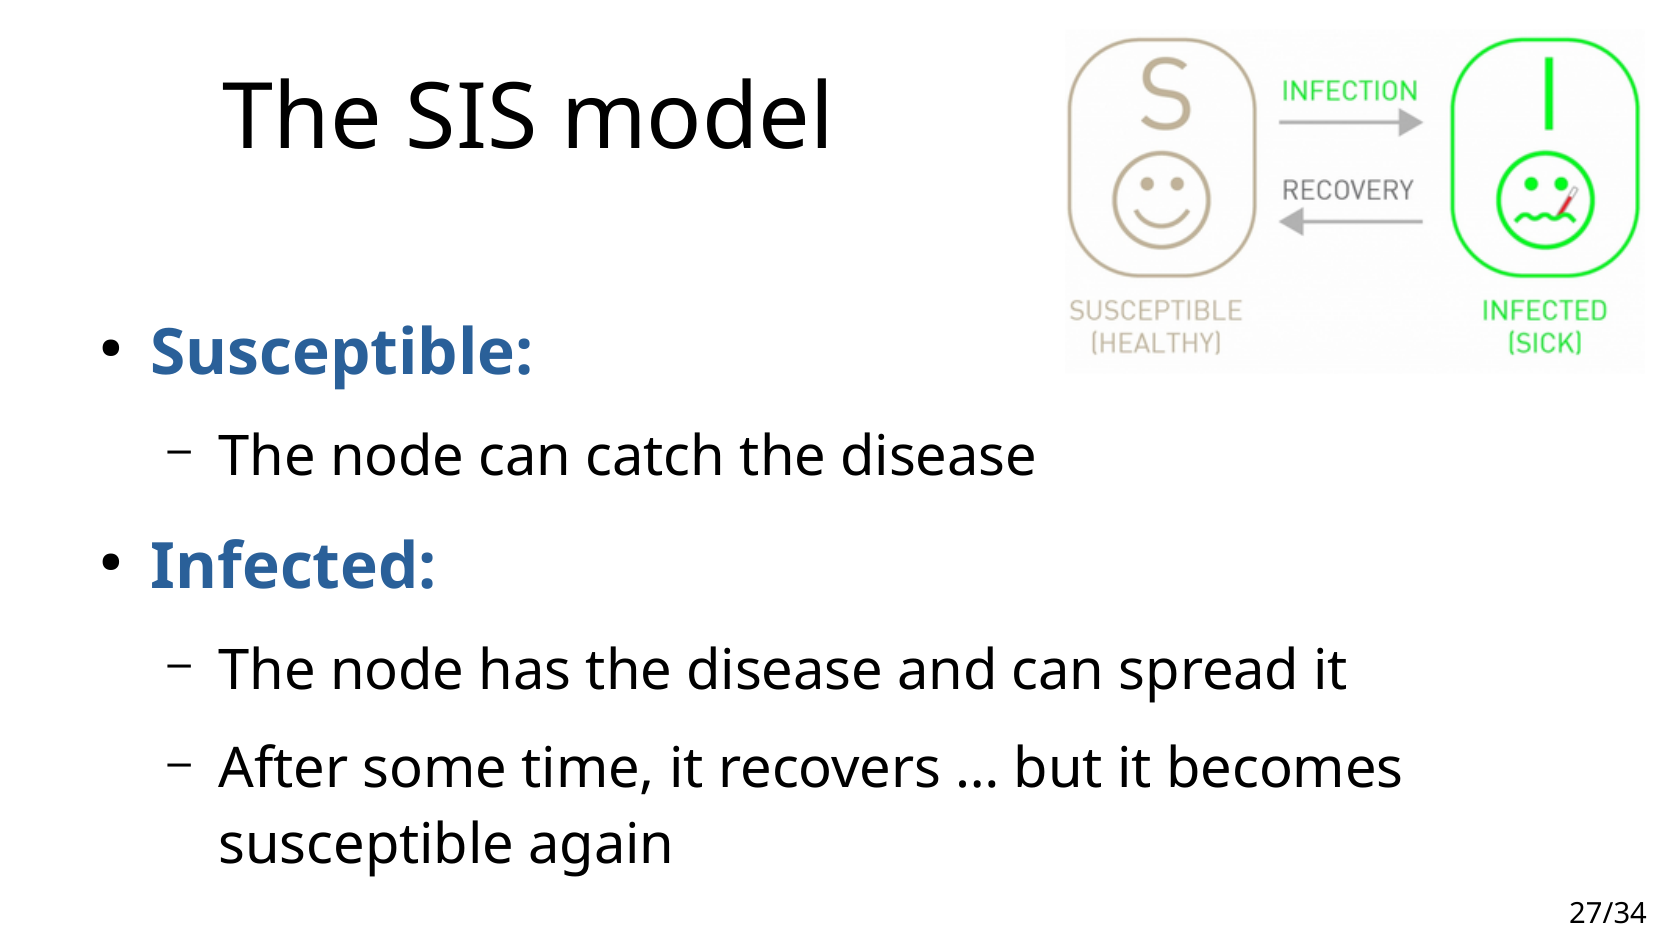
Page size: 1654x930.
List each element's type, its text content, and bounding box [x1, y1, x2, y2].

title The SIS model [82, 1, 976, 225]
list Susceptible: The node can catch the disease Infected: The node has the disease and can spread it After some time, it recovers … but it becomes susceptible again [82, 306, 1571, 888]
picture [1065, 29, 1645, 374]
